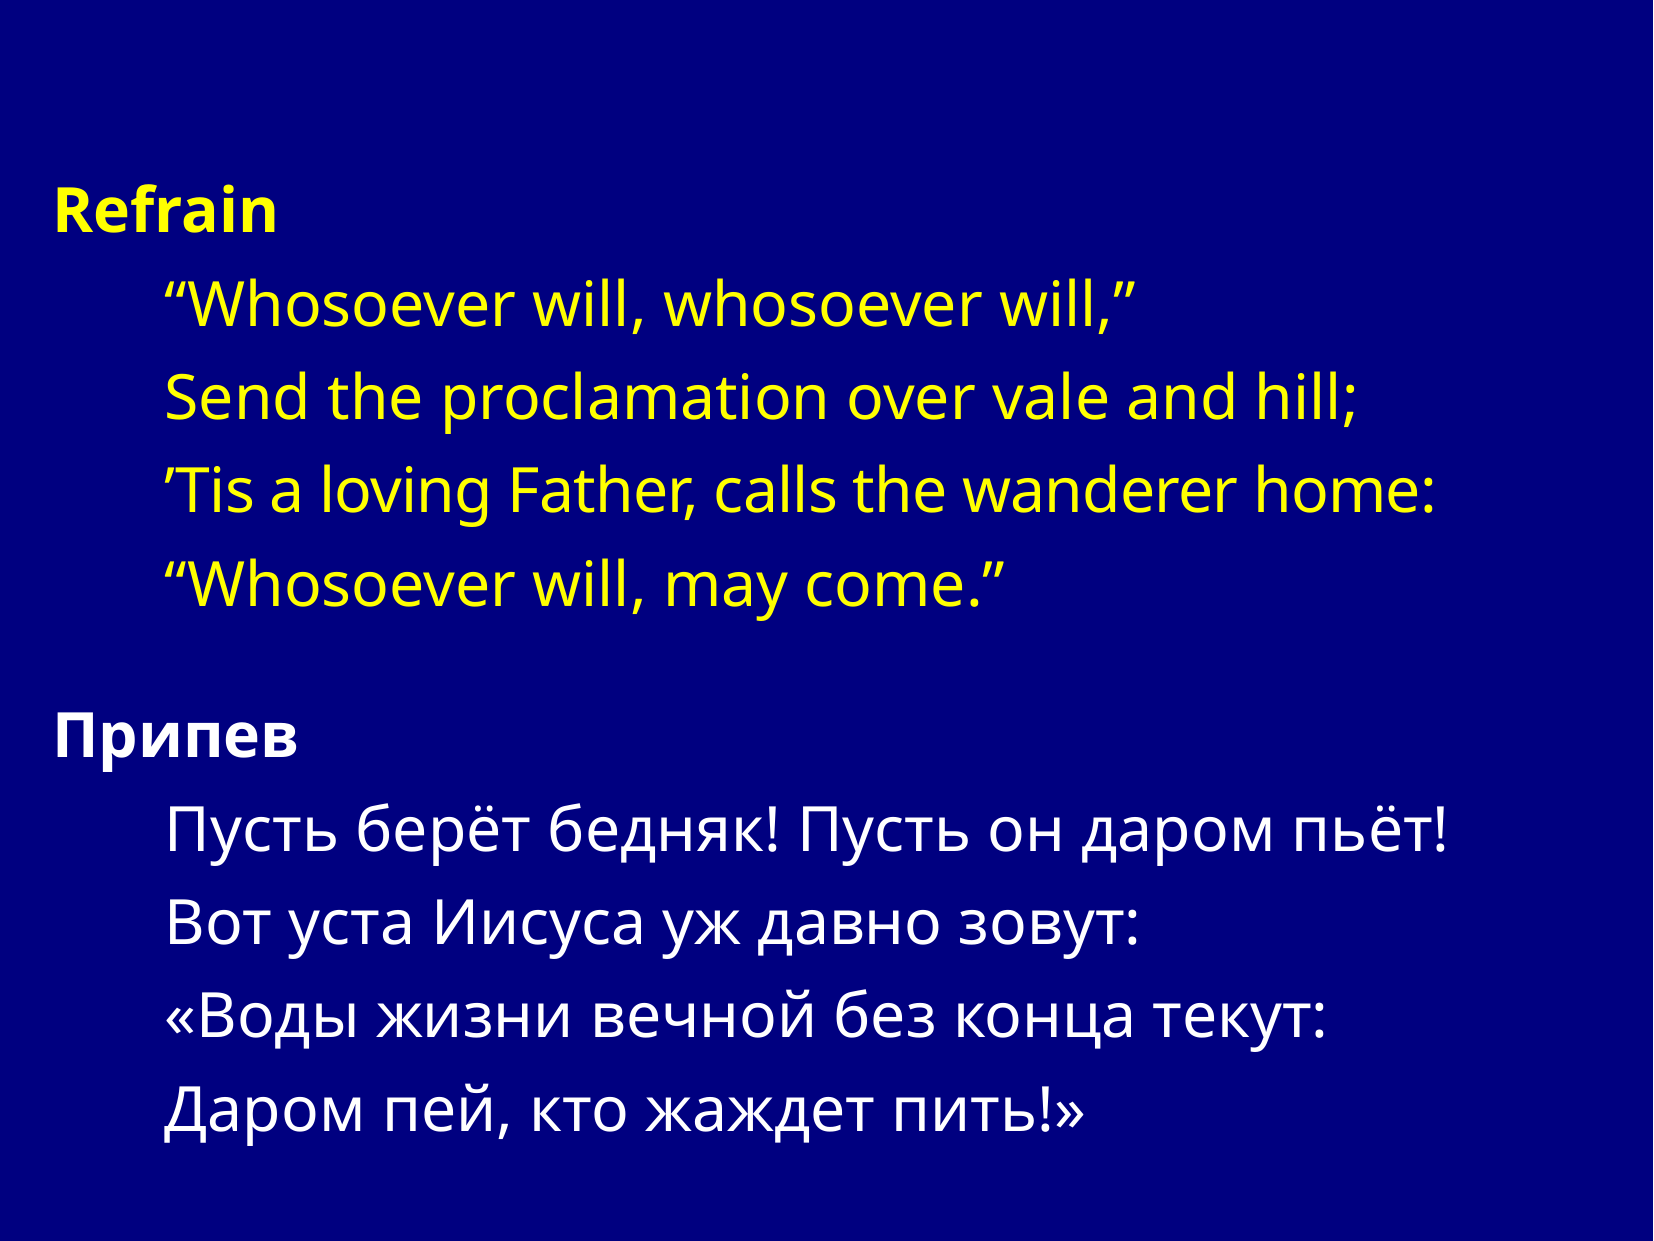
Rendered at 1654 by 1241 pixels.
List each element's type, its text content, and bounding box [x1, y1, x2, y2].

text_box Refrain “Whosoever will, whosoever will,” Send the proclamation over vale and hill; ’Tis a loving Father, calls the wanderer home: “Whosoever will, may come.” [37, 150, 1651, 638]
text_box Припев Пусть берёт бедняк! Пусть он даром пьёт! Вот уста Иисуса уж давно зовут: «Воды жизни вечной без конца текут: Даром пей, кто жаждет пить!» [37, 675, 1651, 1163]
